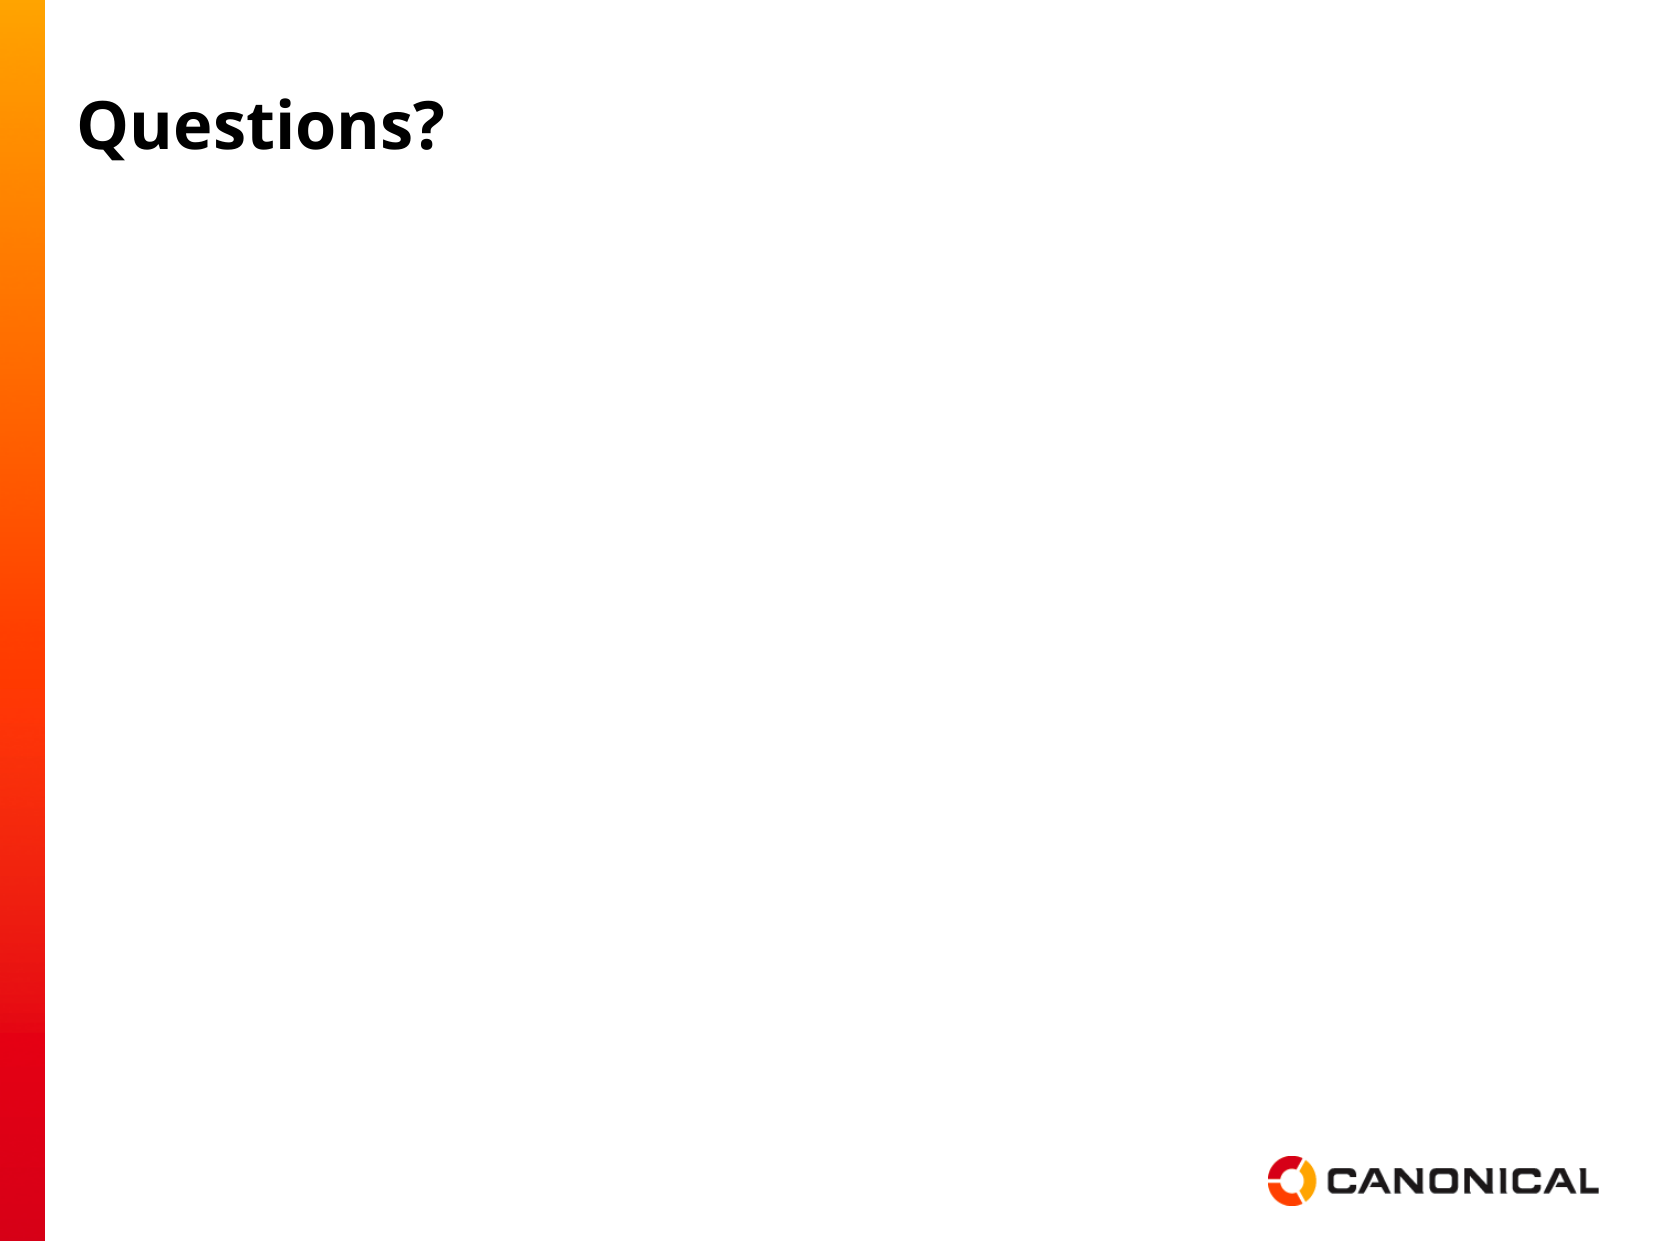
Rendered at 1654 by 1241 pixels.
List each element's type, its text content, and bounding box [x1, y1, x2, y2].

picture [0, 0, 45, 1241]
picture [1268, 1156, 1599, 1206]
title Questions? [76, 48, 1589, 200]
